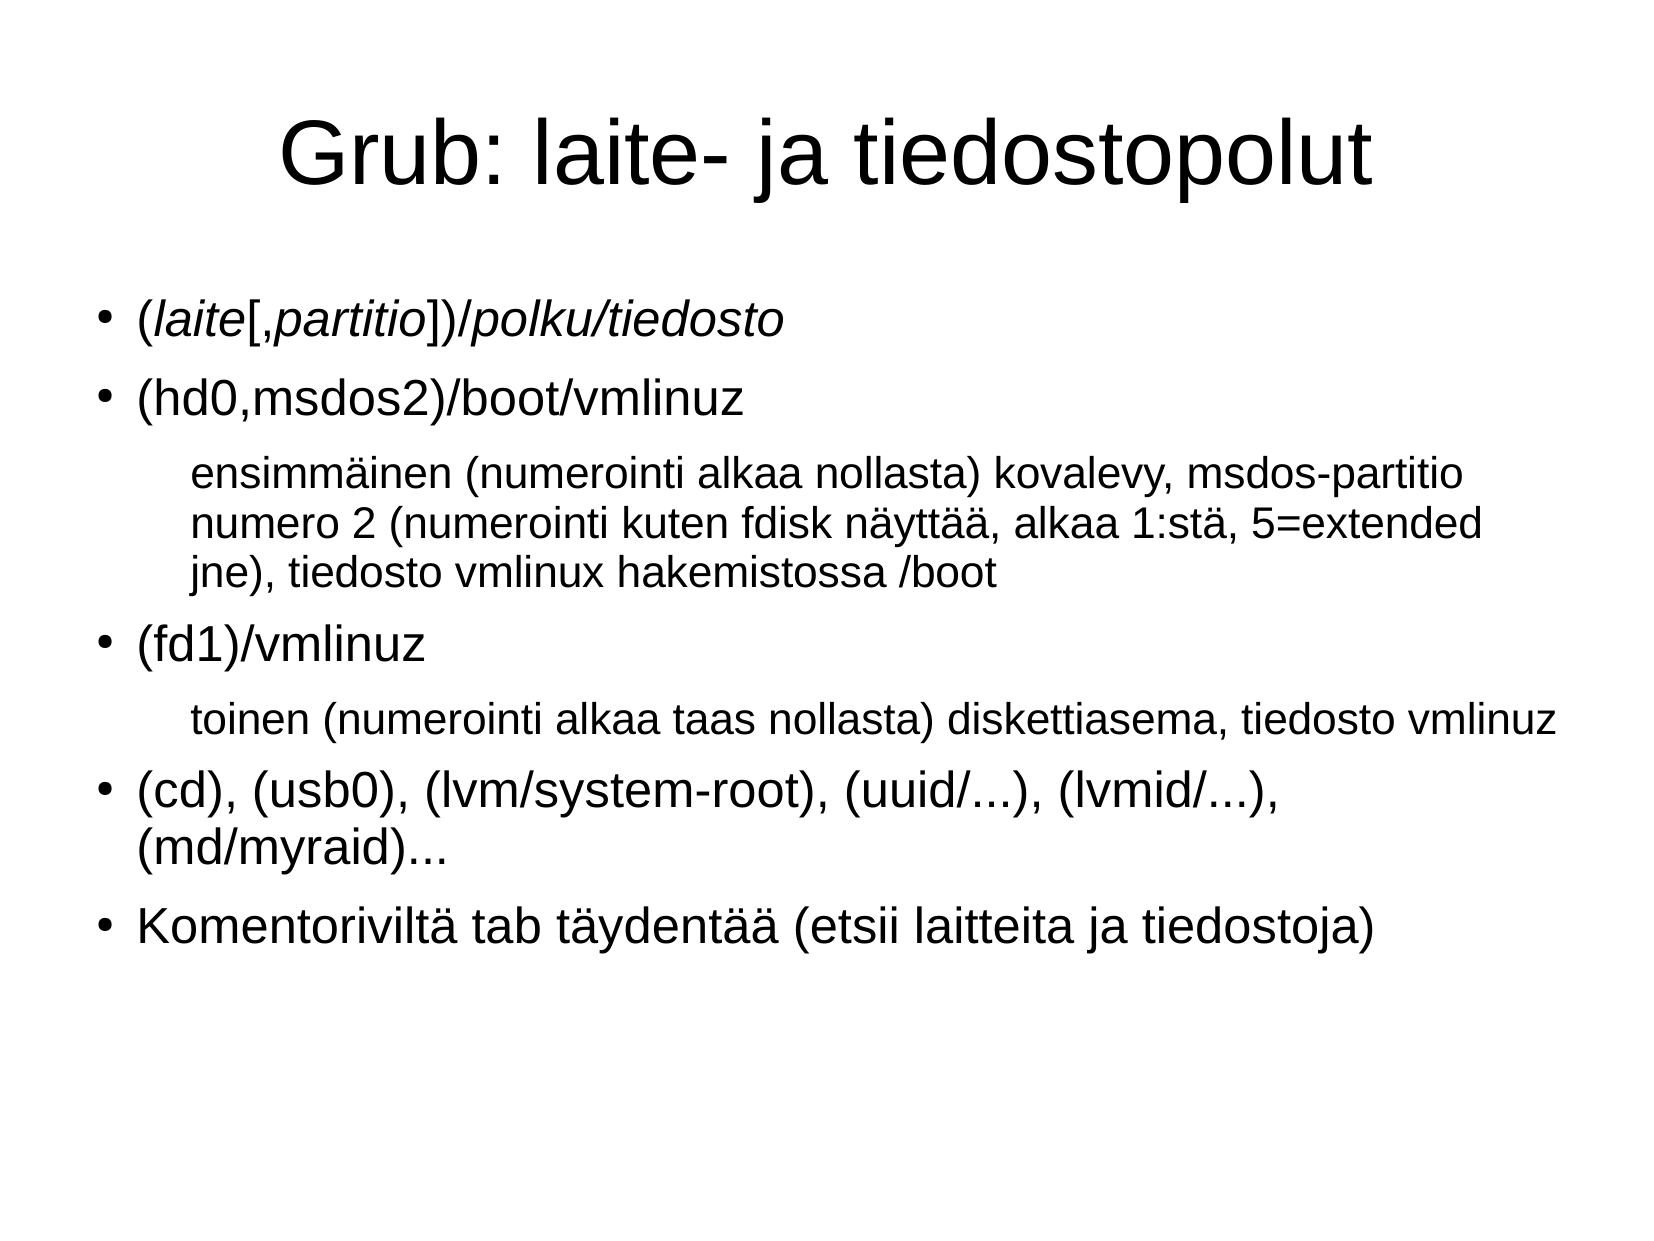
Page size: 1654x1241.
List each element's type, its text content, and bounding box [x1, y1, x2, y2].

list (laite[,partitio])/polku/tiedosto (hd0,msdos2)/boot/vmlinuz ensimmäinen (numerointi alkaa nollasta) kovalevy, msdos-partitio numero 2 (numerointi kuten fdisk näyttää, alkaa 1:stä, 5=extended jne), tiedosto vmlinux hakemistossa /boot (fd1)/vmlinuz toinen (numerointi alkaa taas nollasta) diskettiasema, tiedosto vmlinuz (cd), (usb0), (lvm/system-root), (uuid/...), (lvmid/...), (md/myraid)... Komentoriviltä tab täydentää (etsii laitteita ja tiedostoja) [82, 290, 1571, 1010]
title Grub: laite- ja tiedostopolut [82, 49, 1571, 257]
